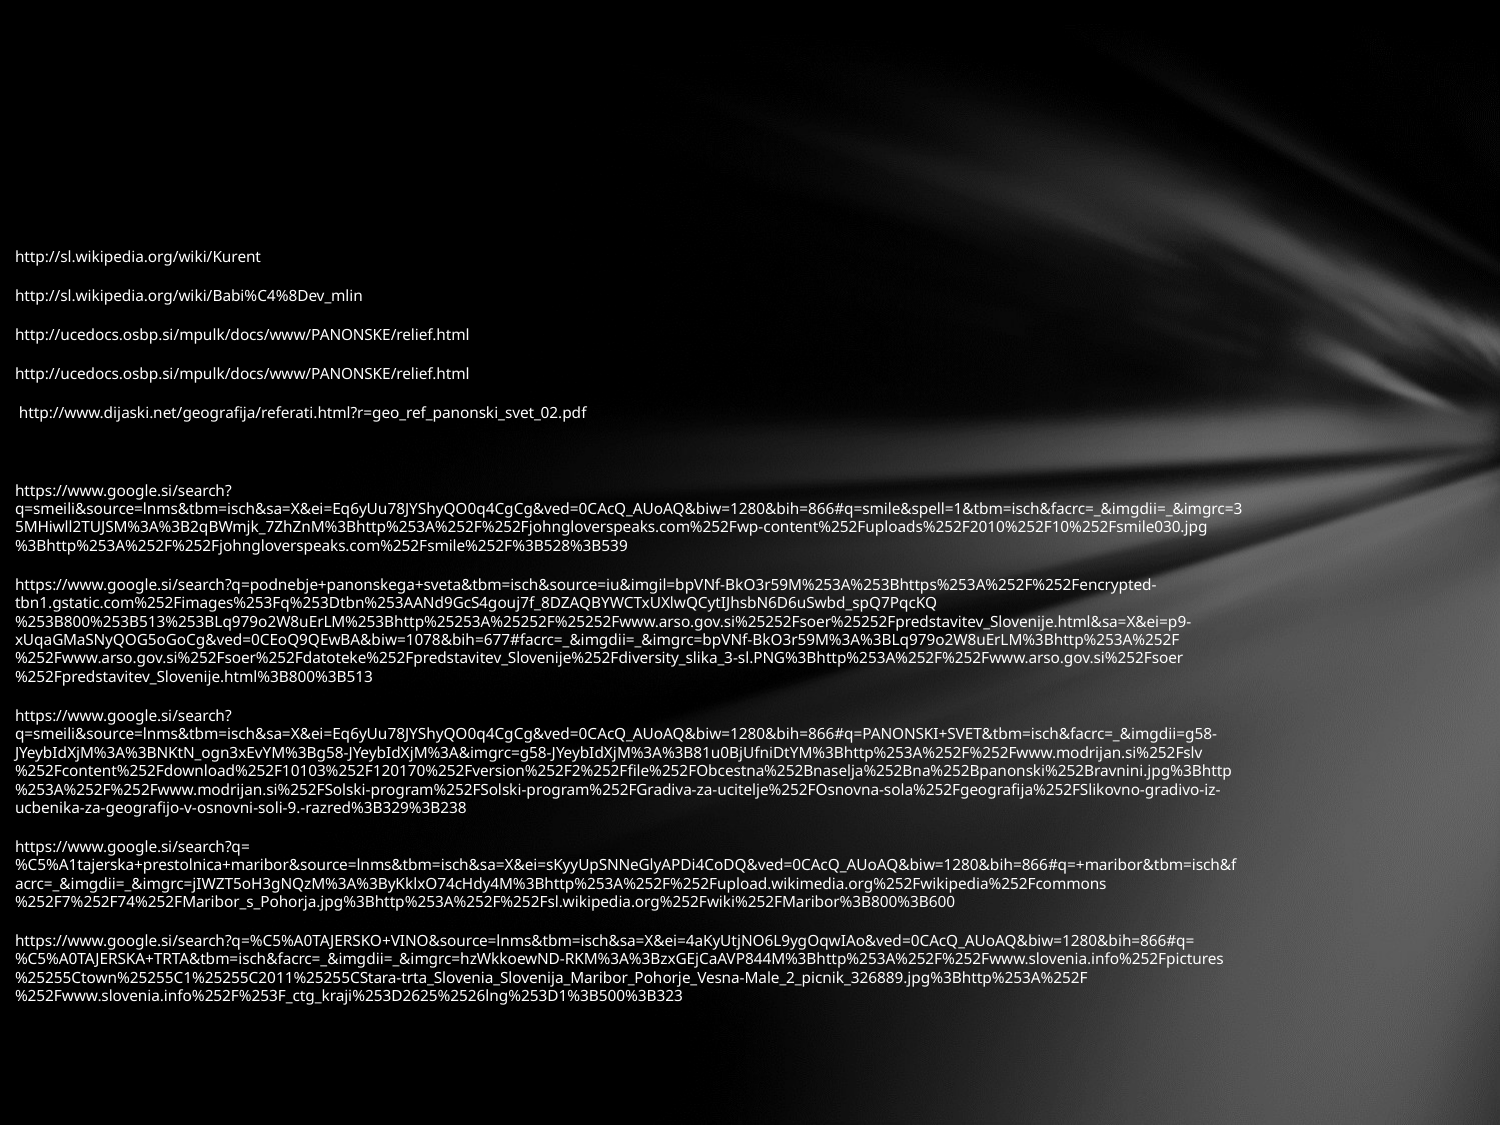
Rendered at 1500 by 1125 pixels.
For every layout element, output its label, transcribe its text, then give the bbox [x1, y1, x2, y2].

picture [0, 0, 1500, 1125]
list http://sl.wikipedia.org/wiki/Kurent http://sl.wikipedia.org/wiki/Babi%C4%8Dev_mlin http://ucedocs.osbp.si/mpulk/docs/www/PANONSKE/relief.html http://ucedocs.osbp.si/mpulk/docs/www/PANONSKE/relief.html http://www.dijaski.net/geografija/referati.html?r=geo_ref_panonski_svet_02.pdf https://www.google.si/search?q=smeili&source=lnms&tbm=isch&sa=X&ei=Eq6yUu78JYShyQO0q4CgCg&ved=0CAcQ_AUoAQ&biw=1280&bih=866#q=smile&spell=1&tbm=isch&facrc=_&imgdii=_&imgrc=35MHiwll2TUJSM%3A%3B2qBWmjk_7ZhZnM%3Bhttp%253A%252F%252Fjohngloverspeaks.com%252Fwp-content%252Fuploads%252F2010%252F10%252Fsmile030.jpg%3Bhttp%253A%252F%252Fjohngloverspeaks.com%252Fsmile%252F%3B528%3B539 https://www.google.si/search?q=podnebje+panonskega+sveta&tbm=isch&source=iu&imgil=bpVNf-BkO3r59M%253A%253Bhttps%253A%252F%252Fencrypted-tbn1.gstatic.com%252Fimages%253Fq%253Dtbn%253AANd9GcS4gouj7f_8DZAQBYWCTxUXlwQCytIJhsbN6D6uSwbd_spQ7PqcKQ%253B800%253B513%253BLq979o2W8uErLM%253Bhttp%25253A%25252F%25252Fwww.arso.gov.si%25252Fsoer%25252Fpredstavitev_Slovenije.html&sa=X&ei=p9-xUqaGMaSNyQOG5oGoCg&ved=0CEoQ9QEwBA&biw=1078&bih=677#facrc=_&imgdii=_&imgrc=bpVNf-BkO3r59M%3A%3BLq979o2W8uErLM%3Bhttp%253A%252F%252Fwww.arso.gov.si%252Fsoer%252Fdatoteke%252Fpredstavitev_Slovenije%252Fdiversity_slika_3-sl.PNG%3Bhttp%253A%252F%252Fwww.arso.gov.si%252Fsoer%252Fpredstavitev_Slovenije.html%3B800%3B513 https://www.google.si/search?q=smeili&source=lnms&tbm=isch&sa=X&ei=Eq6yUu78JYShyQO0q4CgCg&ved=0CAcQ_AUoAQ&biw=1280&bih=866#q=PANONSKI+SVET&tbm=isch&facrc=_&imgdii=g58-JYeybIdXjM%3A%3BNKtN_ogn3xEvYM%3Bg58-JYeybIdXjM%3A&imgrc=g58-JYeybIdXjM%3A%3B81u0BjUfniDtYM%3Bhttp%253A%252F%252Fwww.modrijan.si%252Fslv%252Fcontent%252Fdownload%252F10103%252F120170%252Fversion%252F2%252Ffile%252FObcestna%252Bnaselja%252Bna%252Bpanonski%252Bravnini.jpg%3Bhttp%253A%252F%252Fwww.modrijan.si%252FSolski-program%252FSolski-program%252FGradiva-za-ucitelje%252FOsnovna-sola%252Fgeografija%252FSlikovno-gradivo-iz-ucbenika-za-geografijo-v-osnovni-soli-9.-razred%3B329%3B238 https://www.google.si/search?q=%C5%A1tajerska+prestolnica+maribor&source=lnms&tbm=isch&sa=X&ei=sKyyUpSNNeGlyAPDi4CoDQ&ved=0CAcQ_AUoAQ&biw=1280&bih=866#q=+maribor&tbm=isch&facrc=_&imgdii=_&imgrc=jIWZT5oH3gNQzM%3A%3ByKklxO74cHdy4M%3Bhttp%253A%252F%252Fupload.wikimedia.org%252Fwikipedia%252Fcommons%252F7%252F74%252FMaribor_s_Pohorja.jpg%3Bhttp%253A%252F%252Fsl.wikipedia.org%252Fwiki%252FMaribor%3B800%3B600 https://www.google.si/search?q=%C5%A0TAJERSKO+VINO&source=lnms&tbm=isch&sa=X&ei=4aKyUtjNO6L9ygOqwIAo&ved=0CAcQ_AUoAQ&biw=1280&bih=866#q=%C5%A0TAJERSKA+TRTA&tbm=isch&facrc=_&imgdii=_&imgrc=hzWkkoewND-RKM%3A%3BzxGEjCaAVP844M%3Bhttp%253A%252F%252Fwww.slovenia.info%252Fpictures%25255Ctown%25255C1%25255C2011%25255CStara-trta_Slovenia_Slovenija_Maribor_Pohorje_Vesna-Male_2_picnik_326889.jpg%3Bhttp%253A%252F%252Fwww.slovenia.info%252F%253F_ctg_kraji%253D2625%2526lng%253D1%3B500%3B323 [0, 240, 1260, 1015]
